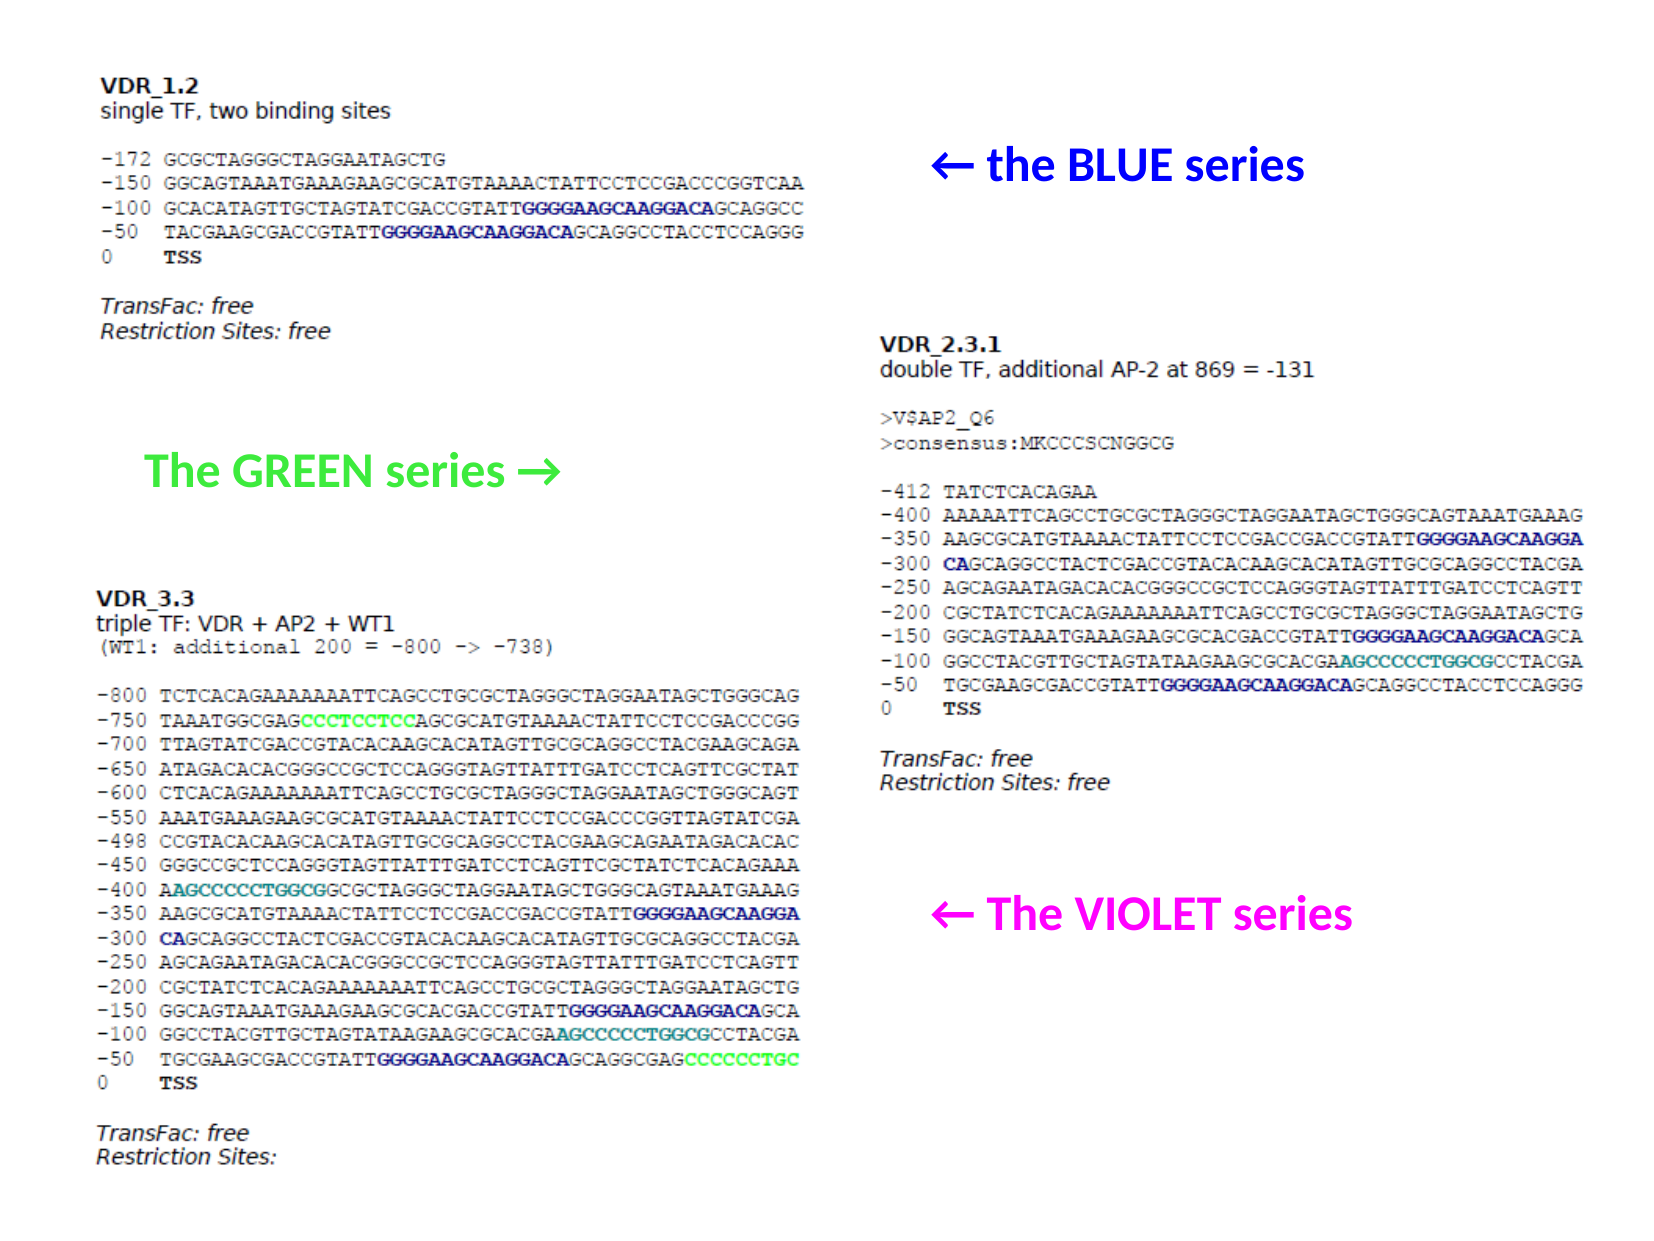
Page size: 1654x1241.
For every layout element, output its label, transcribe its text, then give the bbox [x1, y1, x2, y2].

text_box ← The VIOLET series [915, 885, 1565, 962]
picture [88, 324, 1642, 1182]
picture [75, 67, 827, 355]
text_box ← the BLUE series [915, 136, 1565, 212]
text_box The GREEN series → [118, 442, 768, 519]
